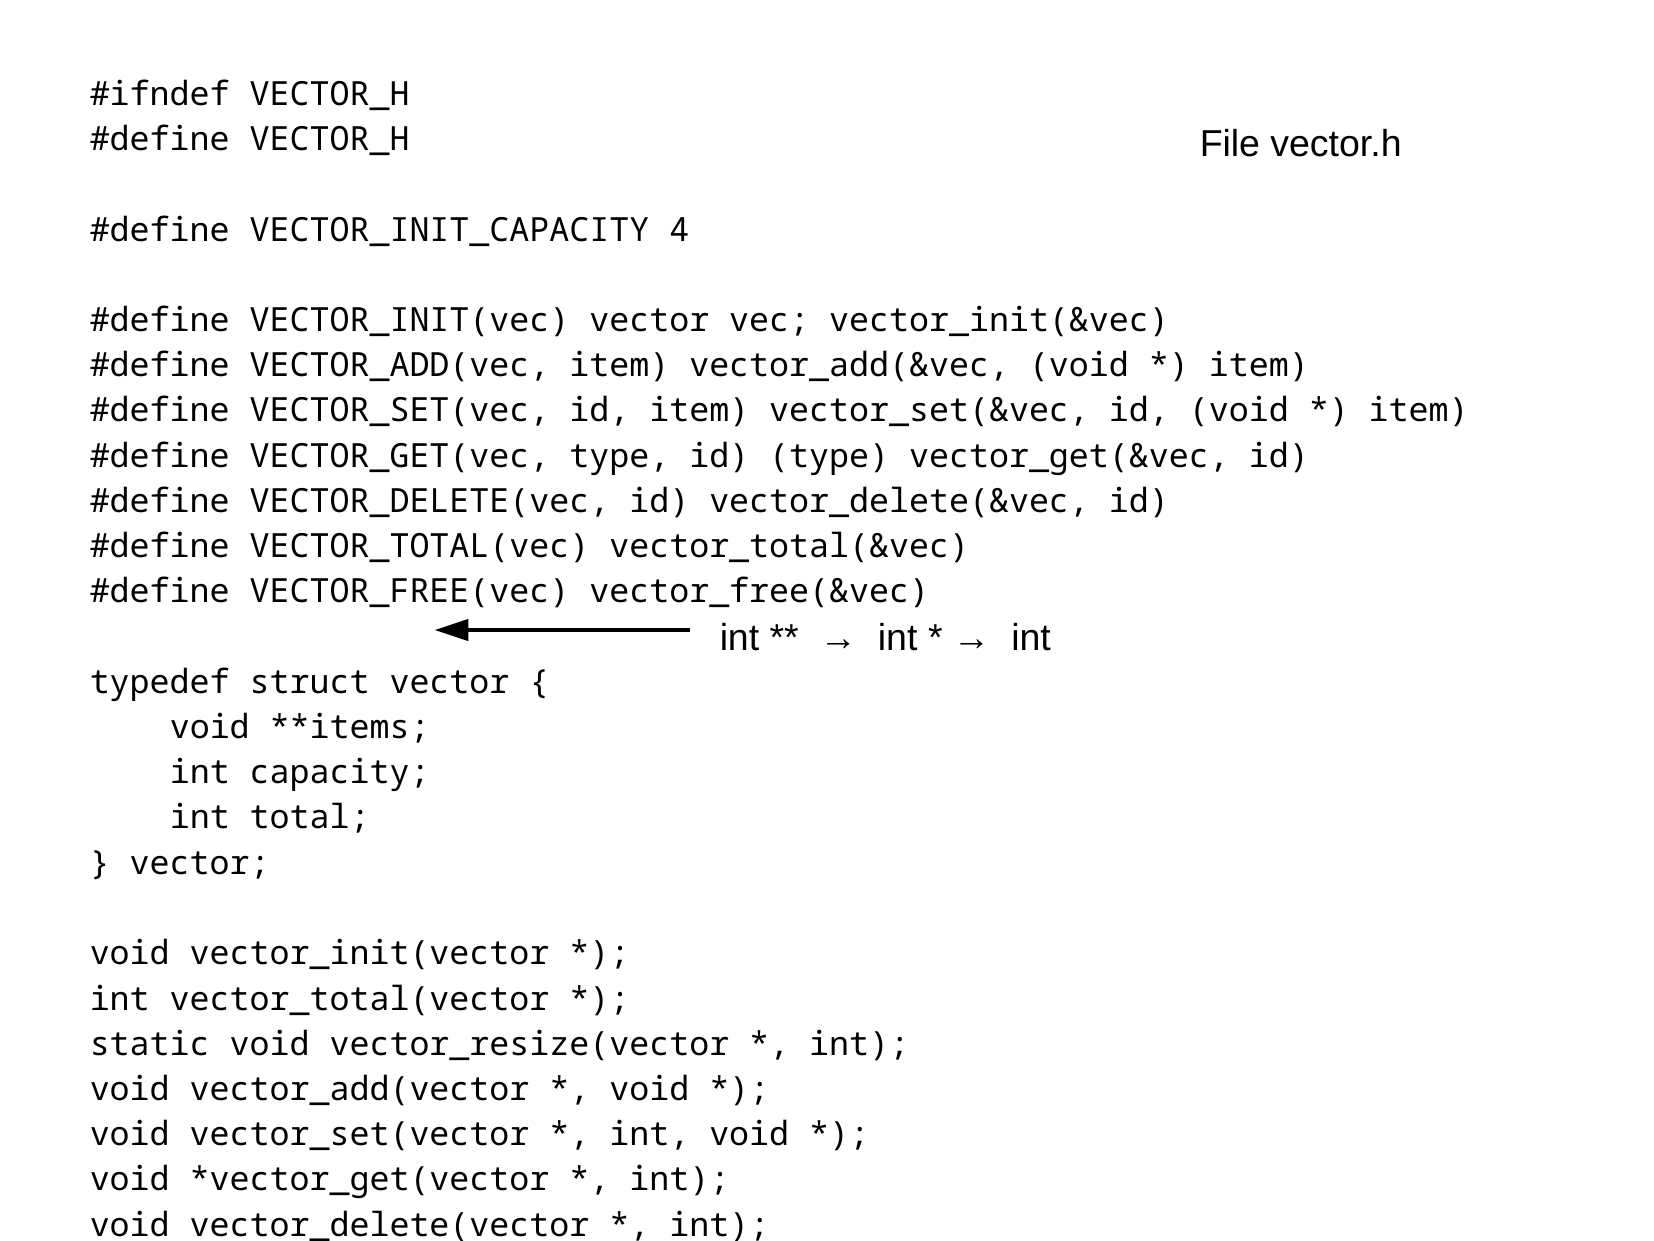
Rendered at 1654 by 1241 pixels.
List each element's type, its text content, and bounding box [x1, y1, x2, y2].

text_box File vector.h [1185, 115, 1486, 172]
text_box #ifndef VECTOR_H #define VECTOR_H #define VECTOR_INIT_CAPACITY 4 #define VECTOR_INIT(vec) vector vec; vector_init(&vec) #define VECTOR_ADD(vec, item) vector_add(&vec, (void *) item) #define VECTOR_SET(vec, id, item) vector_set(&vec, id, (void *) item) #define VECTOR_GET(vec, type, id) (type) vector_get(&vec, id) #define VECTOR_DELETE(vec, id) vector_delete(&vec, id) #define VECTOR_TOTAL(vec) vector_total(&vec) #define VECTOR_FREE(vec) vector_free(&vec) typedef struct vector { void **items; int capacity; int total; } vector; void vector_init(vector *); int vector_total(vector *); static void vector_resize(vector *, int); void vector_add(vector *, void *); void vector_set(vector *, int, void *); void *vector_get(vector *, int); void vector_delete(vector *, int); void vector_free(vector *); #endif [75, 62, 1606, 1201]
text_box int ** → int * → int [705, 608, 1276, 666]
